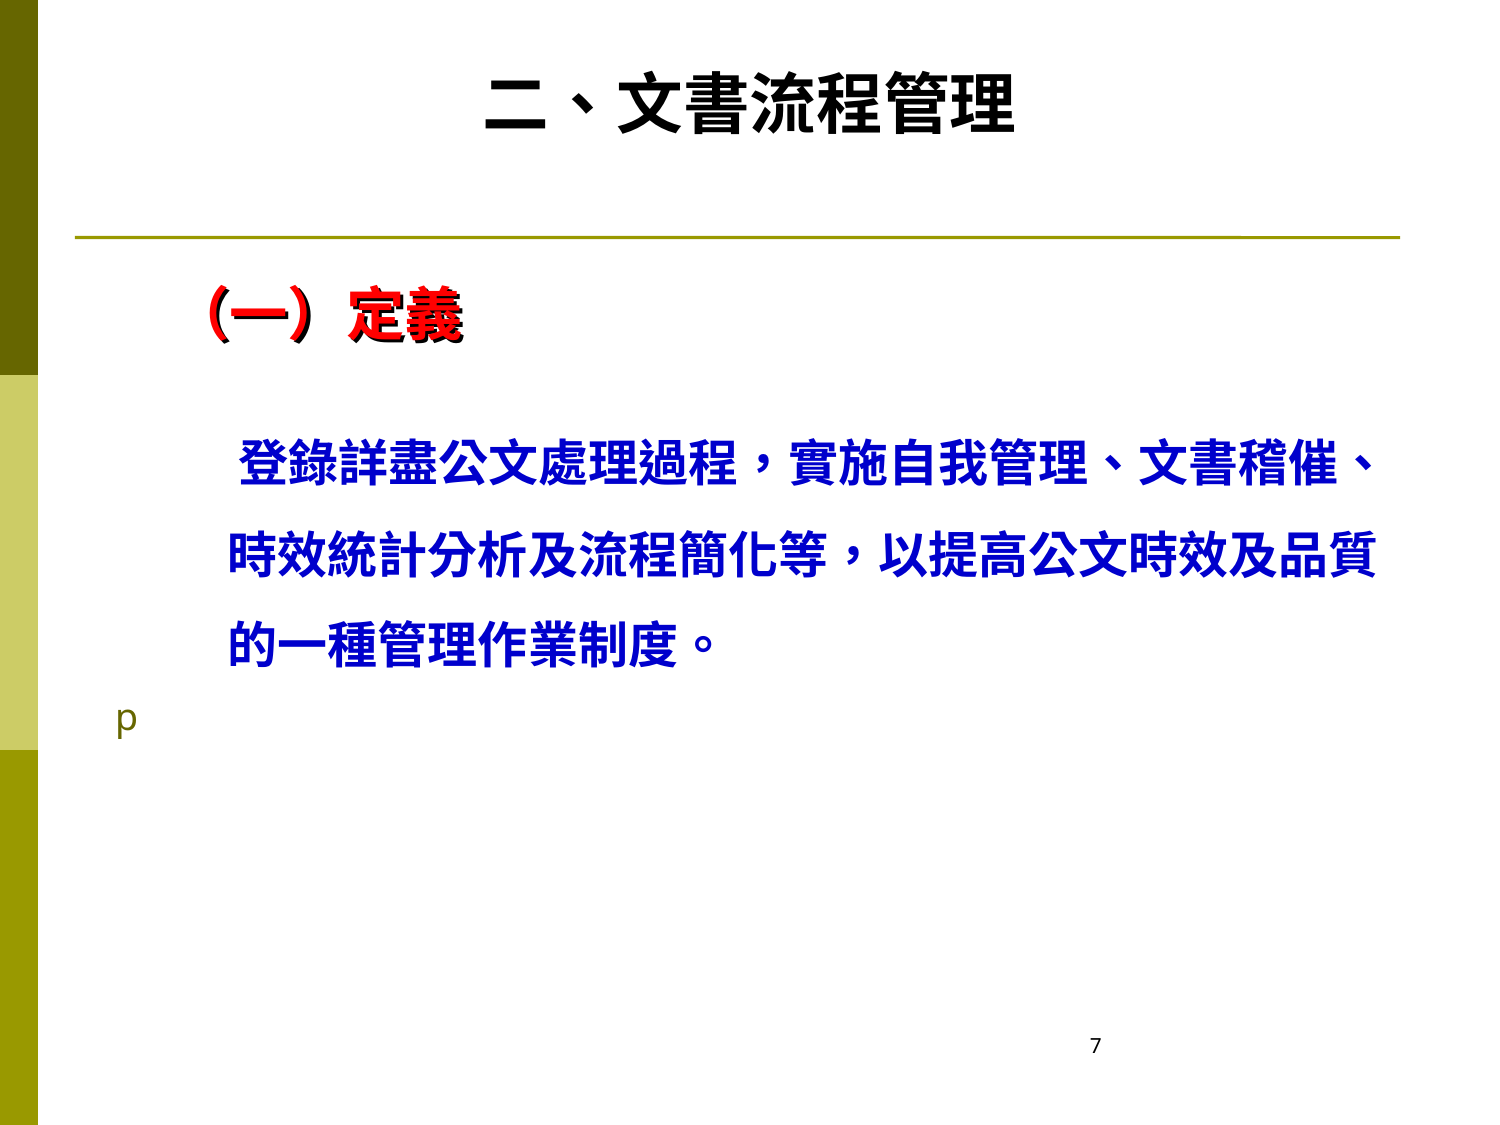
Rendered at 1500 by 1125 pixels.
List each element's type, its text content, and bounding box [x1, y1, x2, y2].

text_box [1074, 1025, 1426, 1101]
list （一）定義 登錄詳盡公文處理過程，實施自我管理、文書稽催、時效統計分析及流程簡化等，以提高公文時效及品質的一種管理作業制度。 [100, 262, 1400, 1006]
title 二、文書流程管理 [75, 45, 1426, 149]
